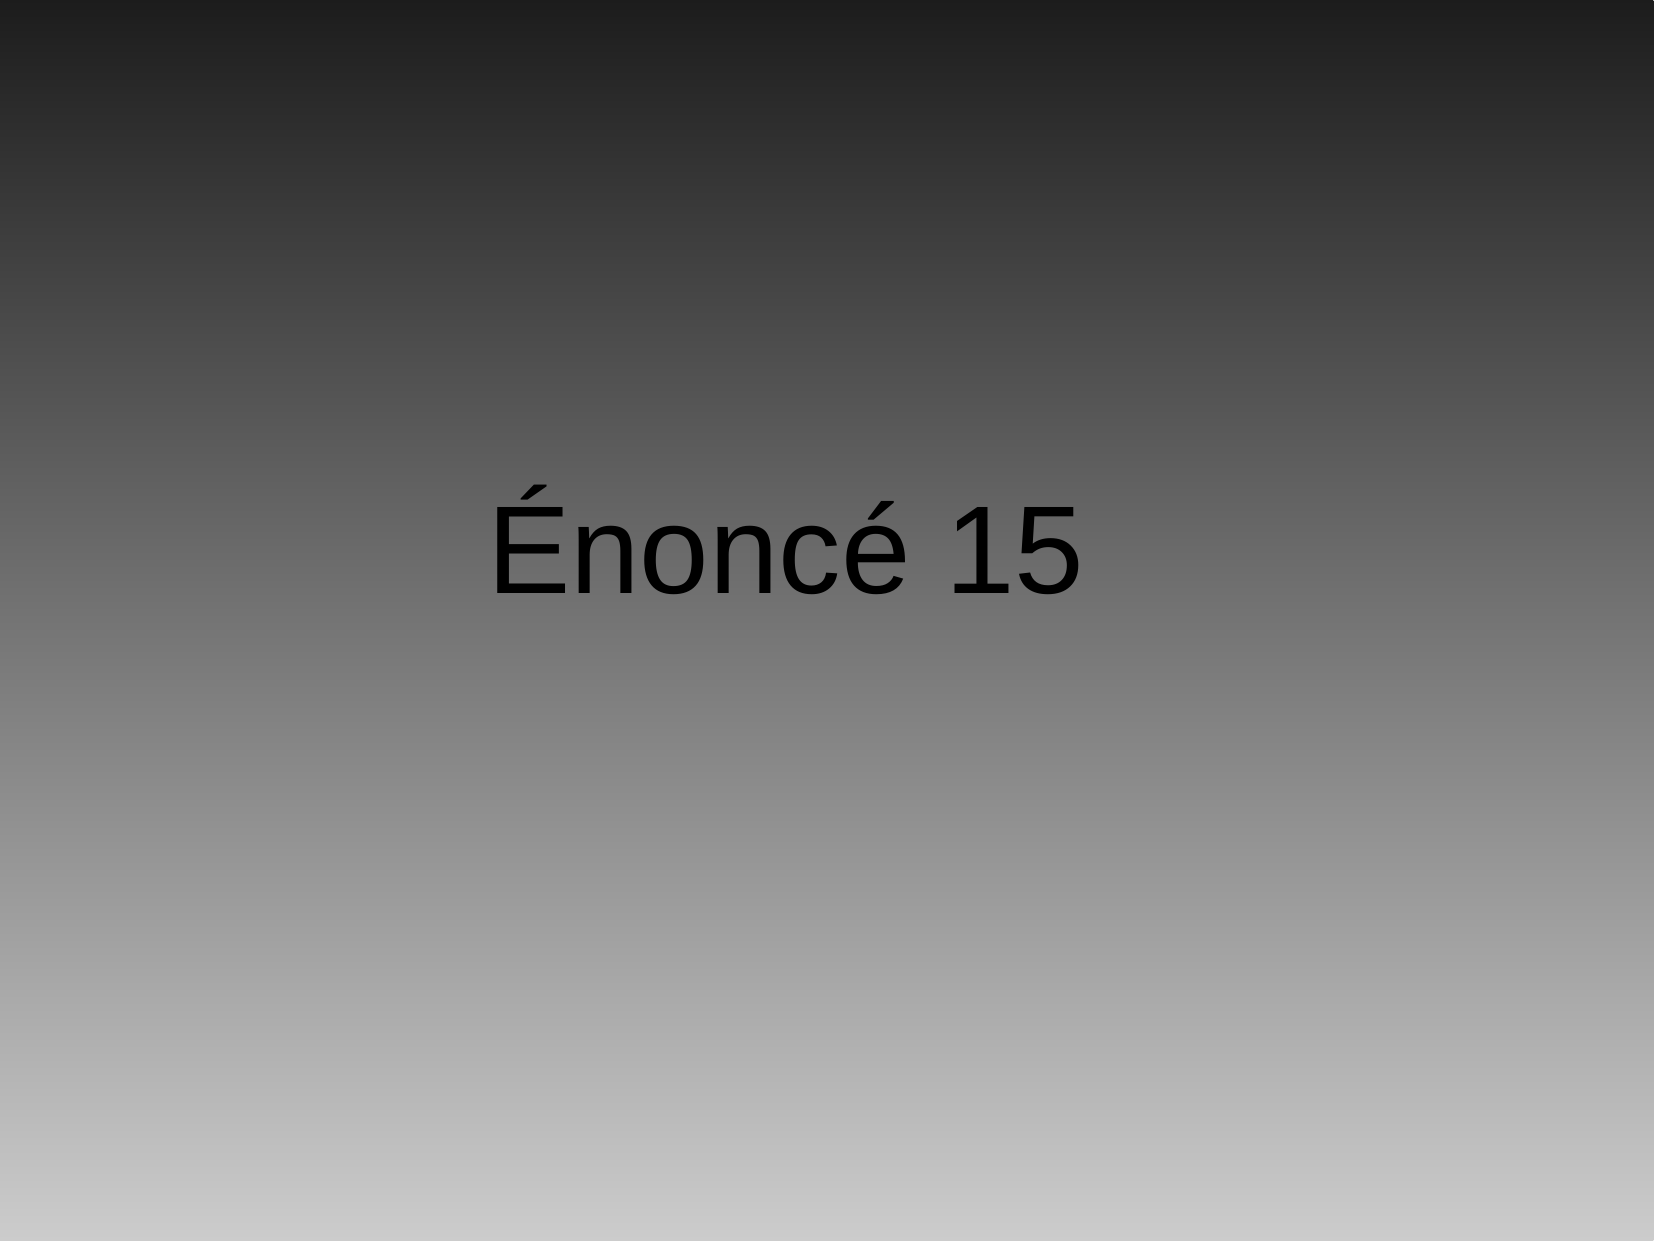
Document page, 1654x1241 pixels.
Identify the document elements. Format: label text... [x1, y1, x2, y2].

text_box Énoncé 15 [472, 472, 1152, 628]
